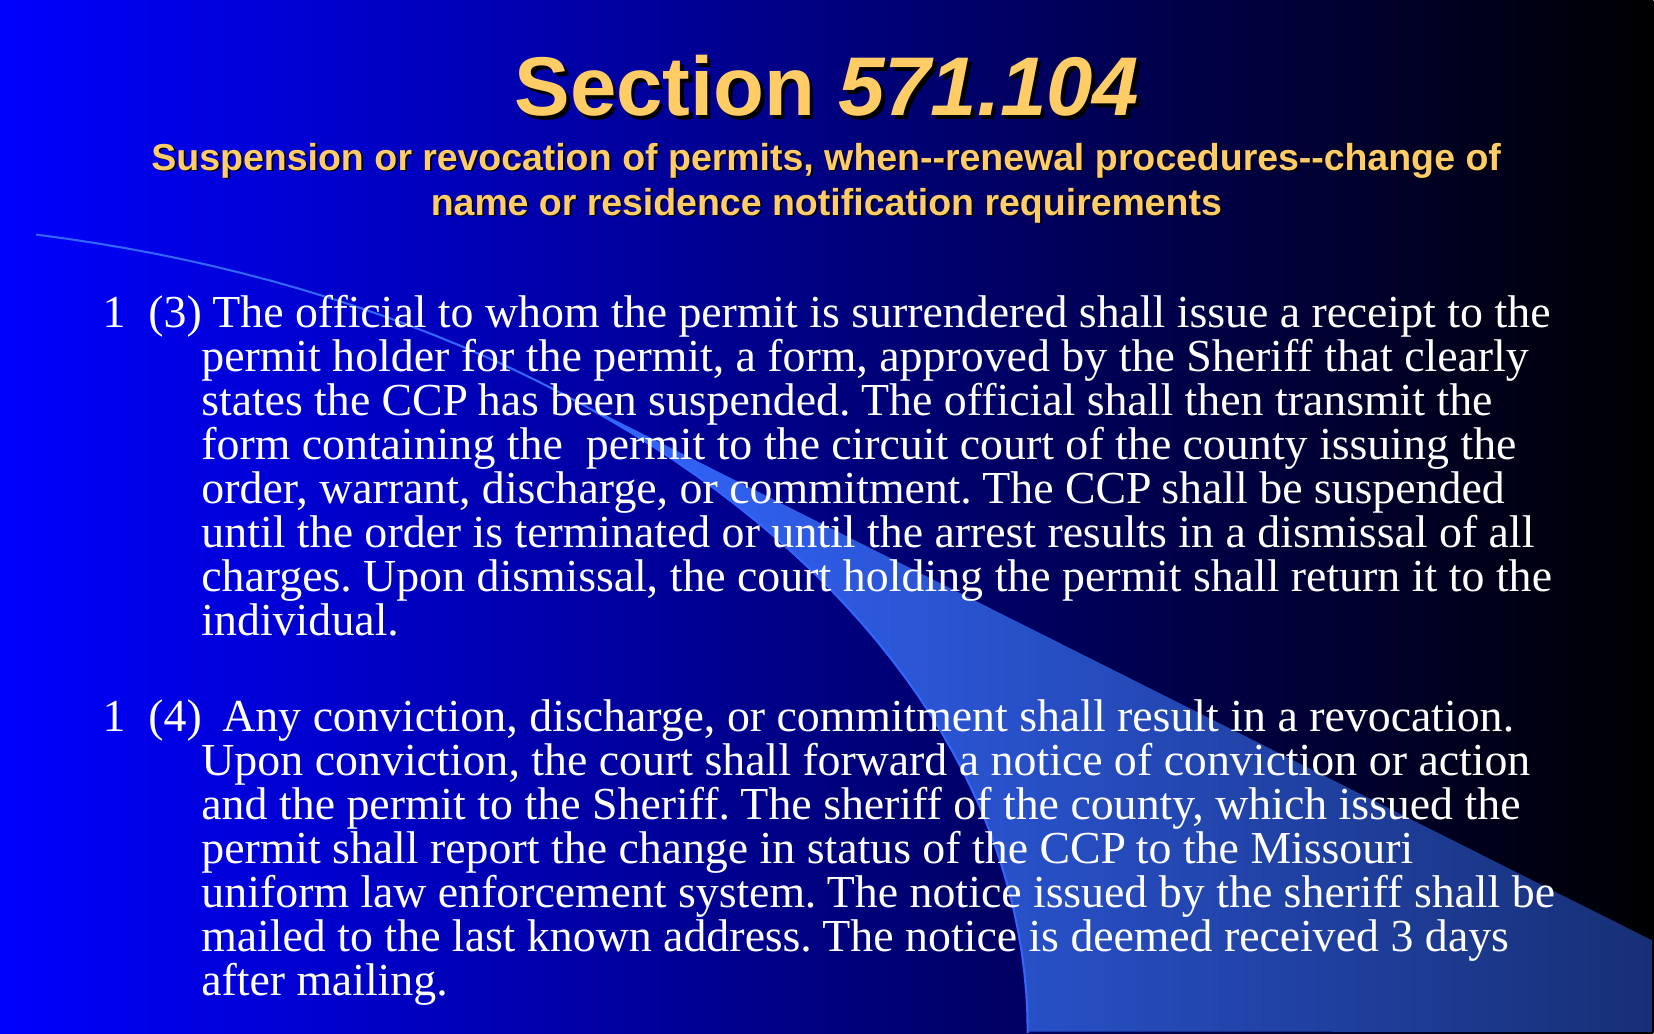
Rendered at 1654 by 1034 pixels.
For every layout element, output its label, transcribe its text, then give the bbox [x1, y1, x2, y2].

list 1 (3) The official to whom the permit is surrendered shall issue a receipt to the permit holder for the permit, a form, approved by the Sheriff that clearly states the CCP has been suspended. The official shall then transmit the form containing the permit to the circuit court of the county issuing the order, warrant, discharge, or commitment. The CCP shall be suspended until the order is terminated or until the arrest results in a dismissal of all charges. Upon dismissal, the court holding the permit shall return it to the individual. 1 (4) Any conviction, discharge, or commitment shall result in a revocation. Upon conviction, the court shall forward a notice of conviction or action and the permit to the Sheriff. The sheriff of the county, which issued the permit shall report the change in status of the CCP to the Missouri uniform law enforcement system. The notice issued by the sheriff shall be mailed to the last known address. The notice is deemed received 3 days after mailing. [86, 285, 1576, 1013]
title Section 571.104 Suspension or revocation of permits, when--renewal procedures--change of name or residence notification requirements [82, 24, 1571, 231]
